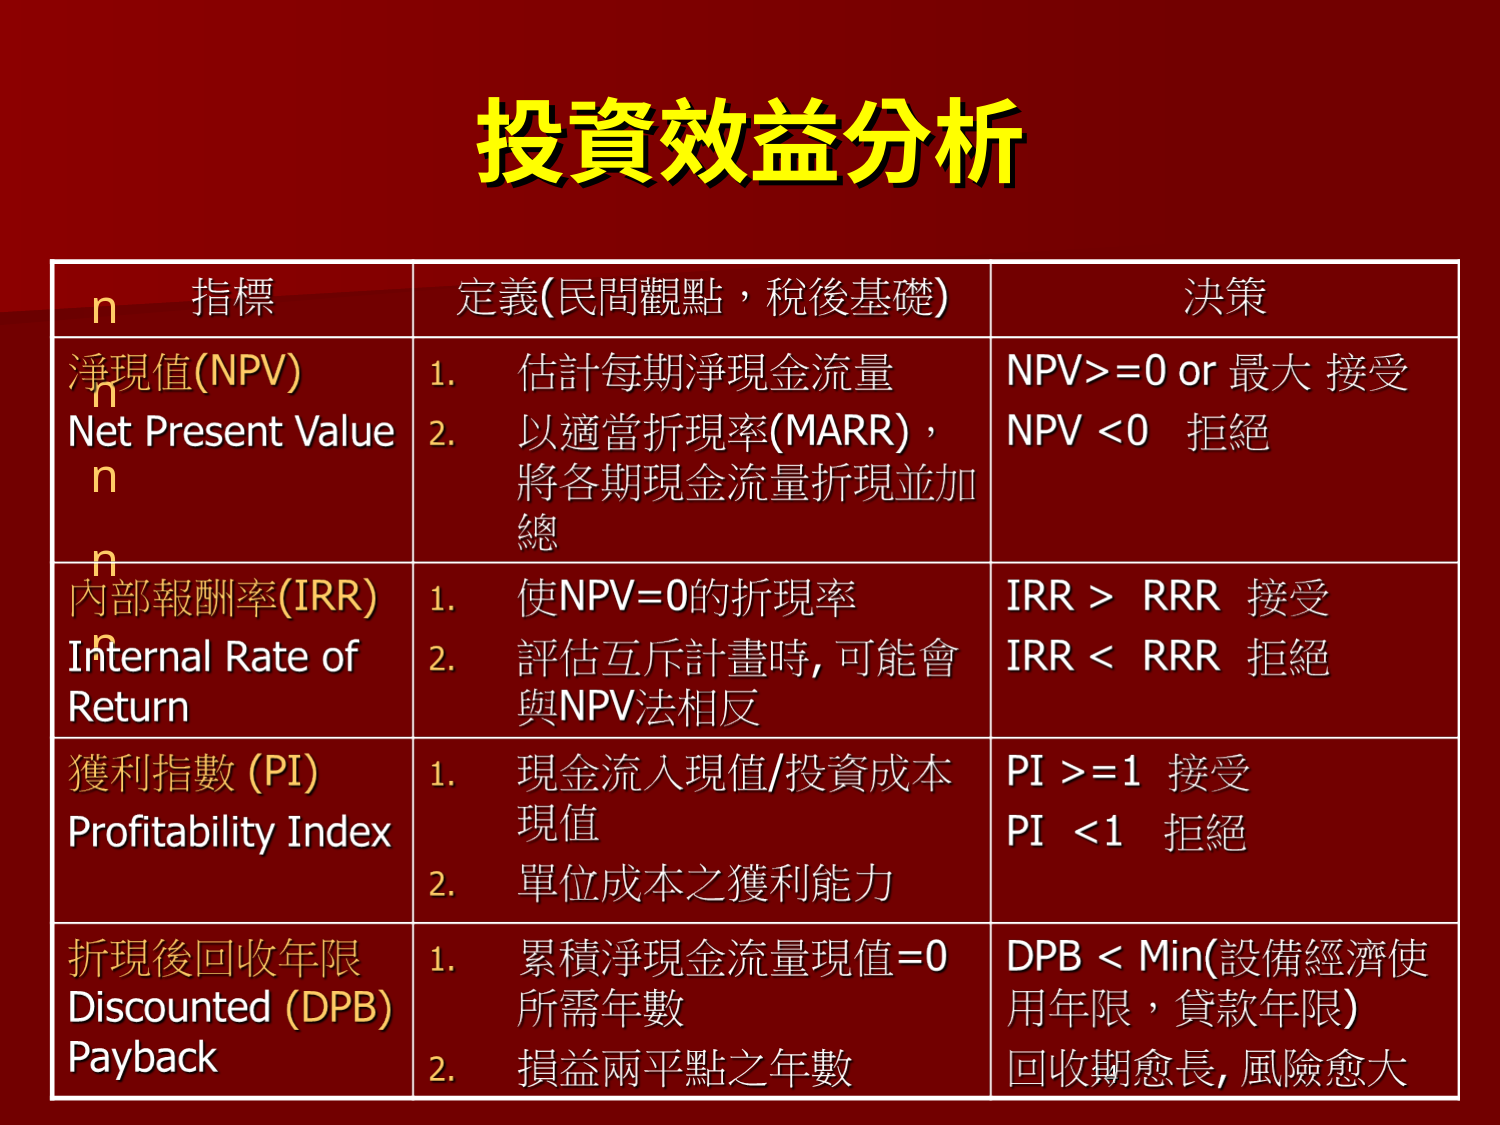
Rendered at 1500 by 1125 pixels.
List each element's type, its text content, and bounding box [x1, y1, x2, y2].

title 投資效益分析 [75, 45, 1426, 233]
picture [41, 256, 1460, 1121]
